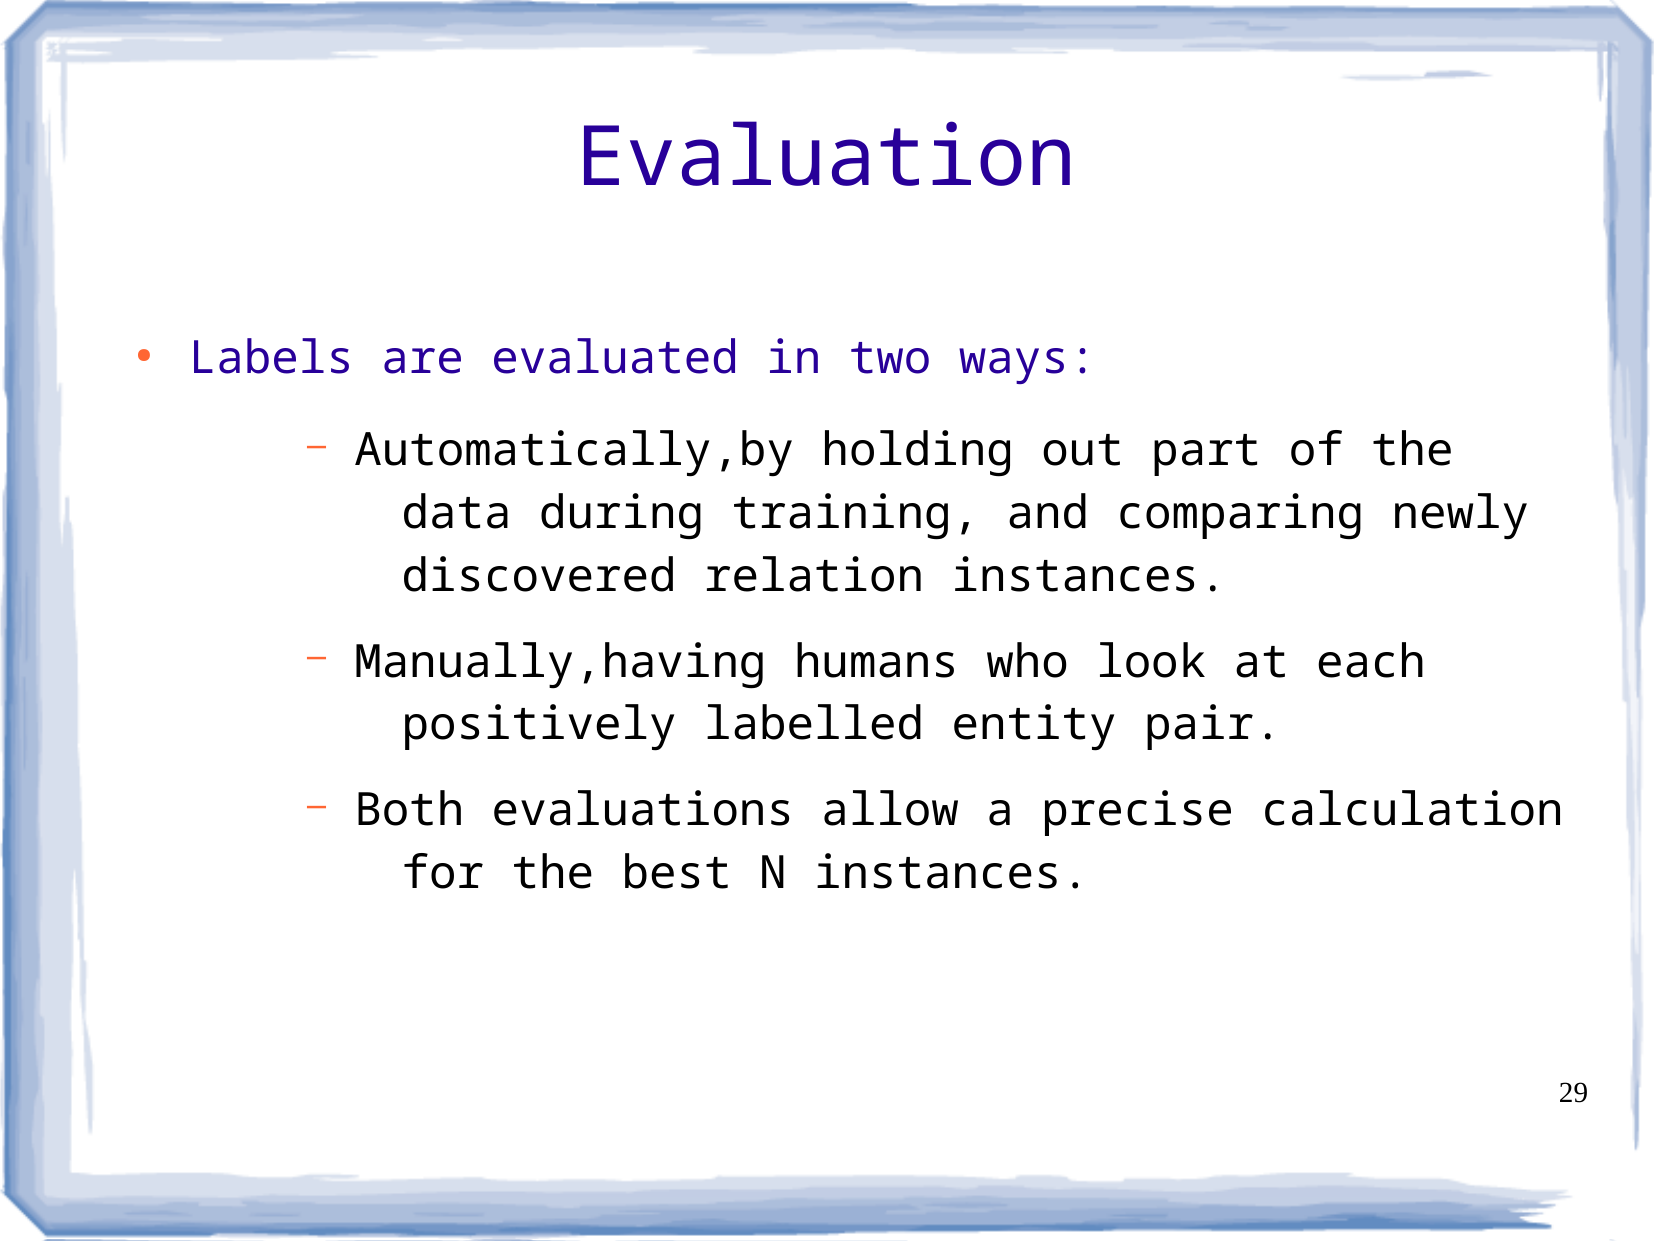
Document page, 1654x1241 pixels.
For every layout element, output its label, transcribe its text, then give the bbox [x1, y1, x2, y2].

list Labels are evaluated in two ways: Automatically,by holding out part of the data during training, and comparing newly discovered relation instances. Manually,having humans who look at each positively labelled entity pair. Both evaluations allow a precise calculation for the best N instances. [118, 324, 1571, 1045]
picture [0, 0, 1654, 1241]
title Evaluation [82, 49, 1571, 257]
